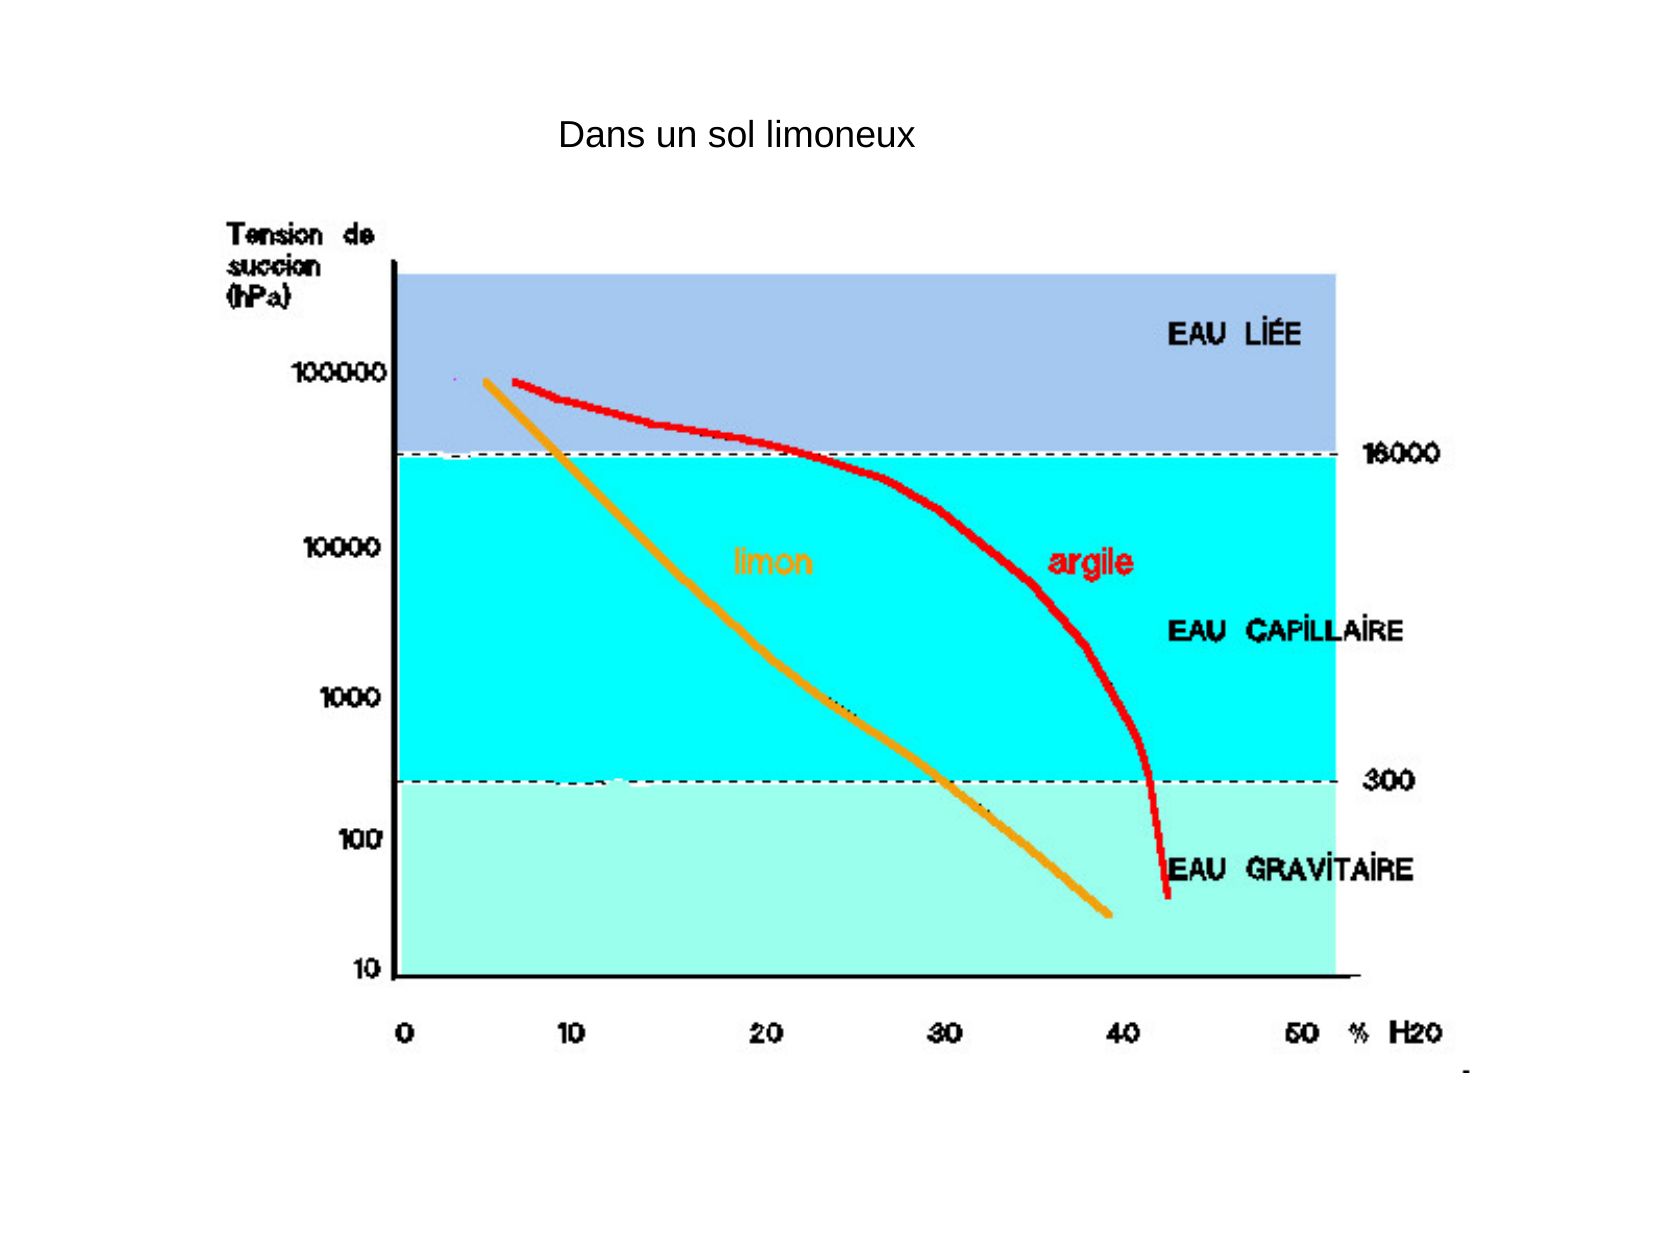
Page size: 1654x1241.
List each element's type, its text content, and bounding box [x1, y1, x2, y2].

picture [204, 187, 1474, 1073]
text_box Dans un sol limoneux [543, 106, 1300, 164]
